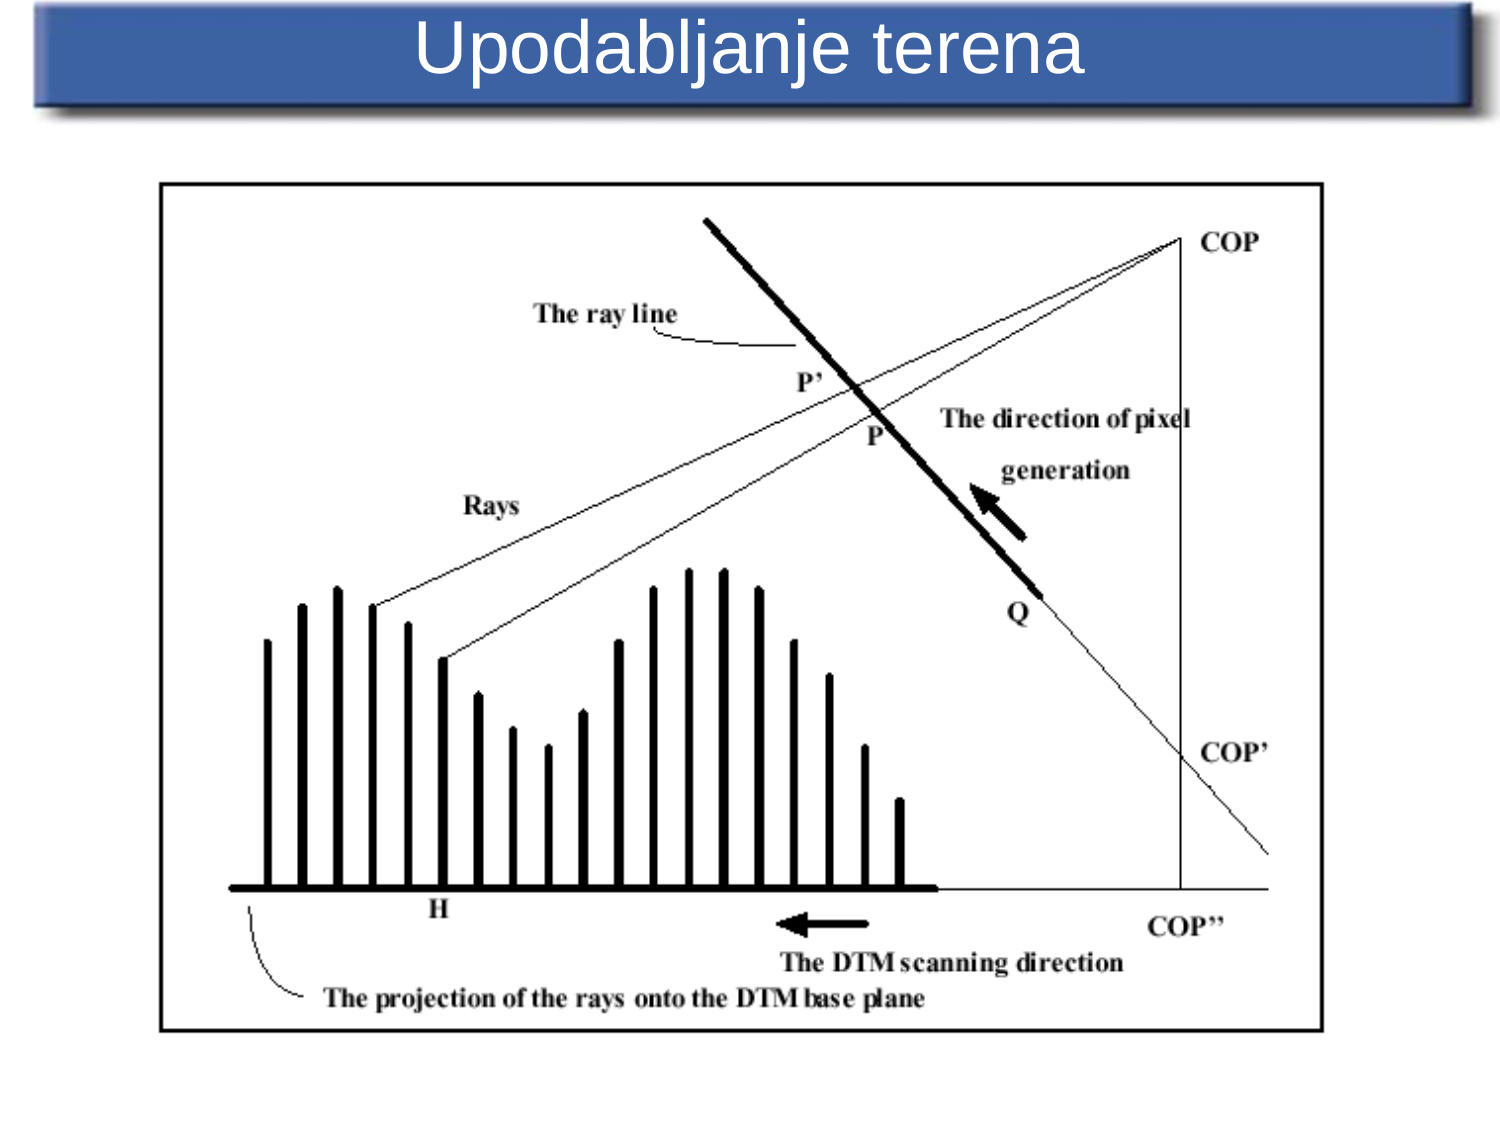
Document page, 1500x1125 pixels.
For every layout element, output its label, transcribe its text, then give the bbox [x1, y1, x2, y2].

picture [124, 153, 1358, 1051]
title Upodabljanje terena [112, 0, 1388, 97]
picture [32, 0, 1500, 127]
